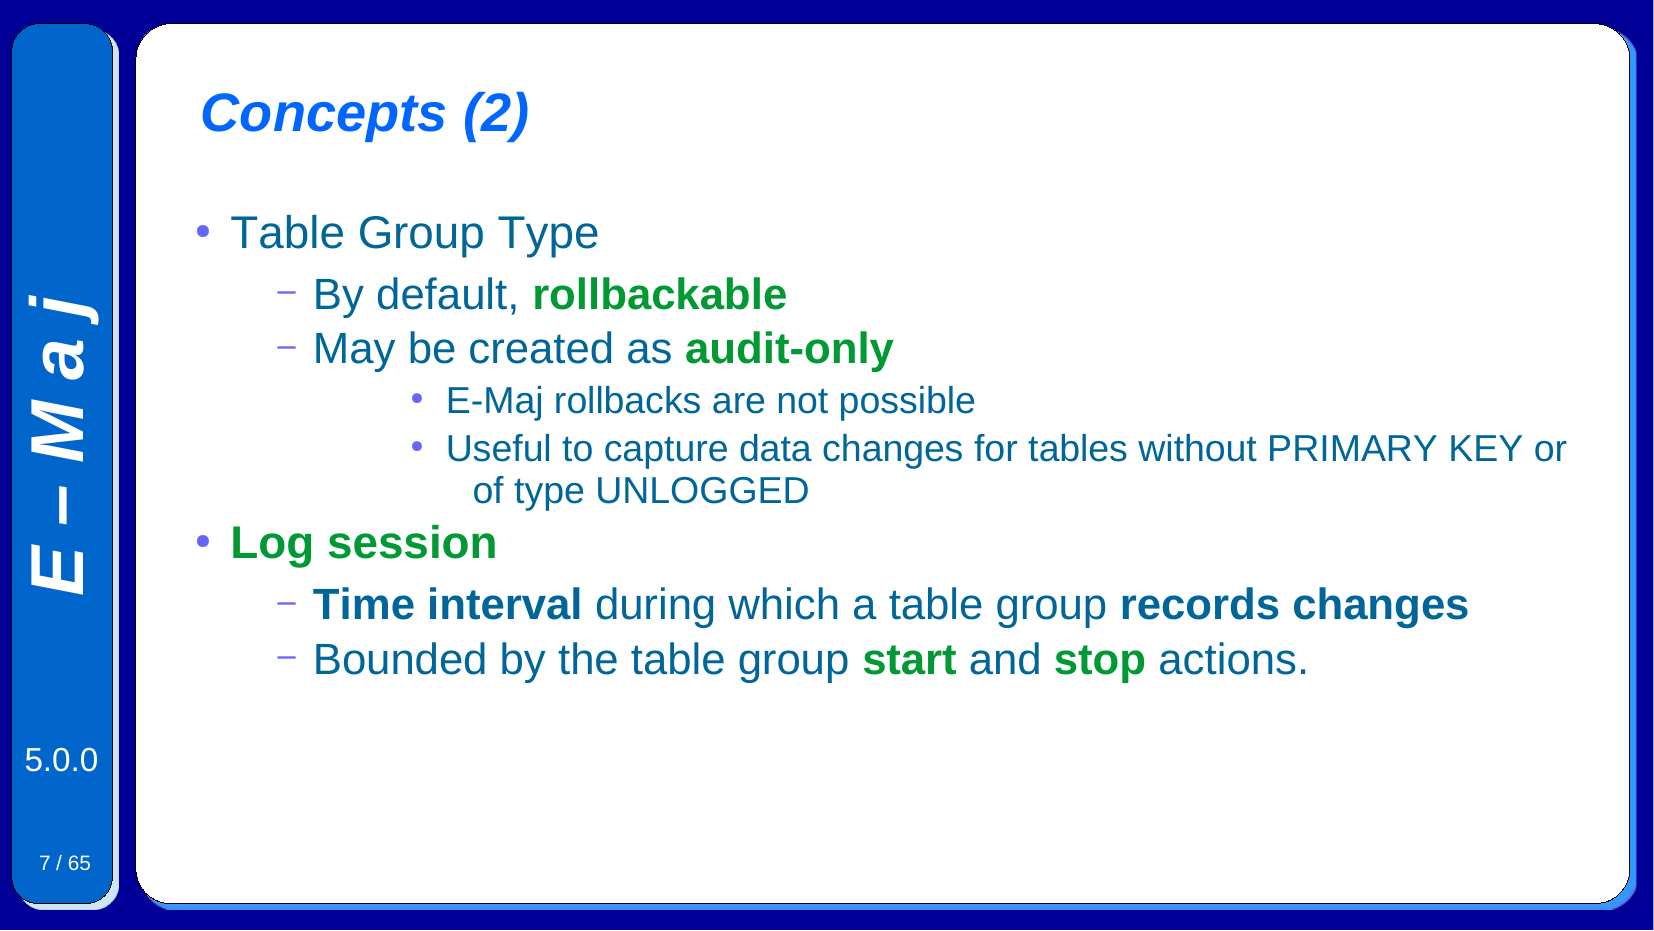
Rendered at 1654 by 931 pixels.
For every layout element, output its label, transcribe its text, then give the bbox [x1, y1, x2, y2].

title Concepts (2) [200, 34, 1575, 191]
list Table Group Type By default, rollbackable May be created as audit-only E-Maj rollbacks are not possible Useful to capture data changes for tables without PRIMARY KEY or of type UNLOGGED Log session Time interval during which a table group records changes Bounded by the table group start and stop actions. [177, 206, 1587, 827]
